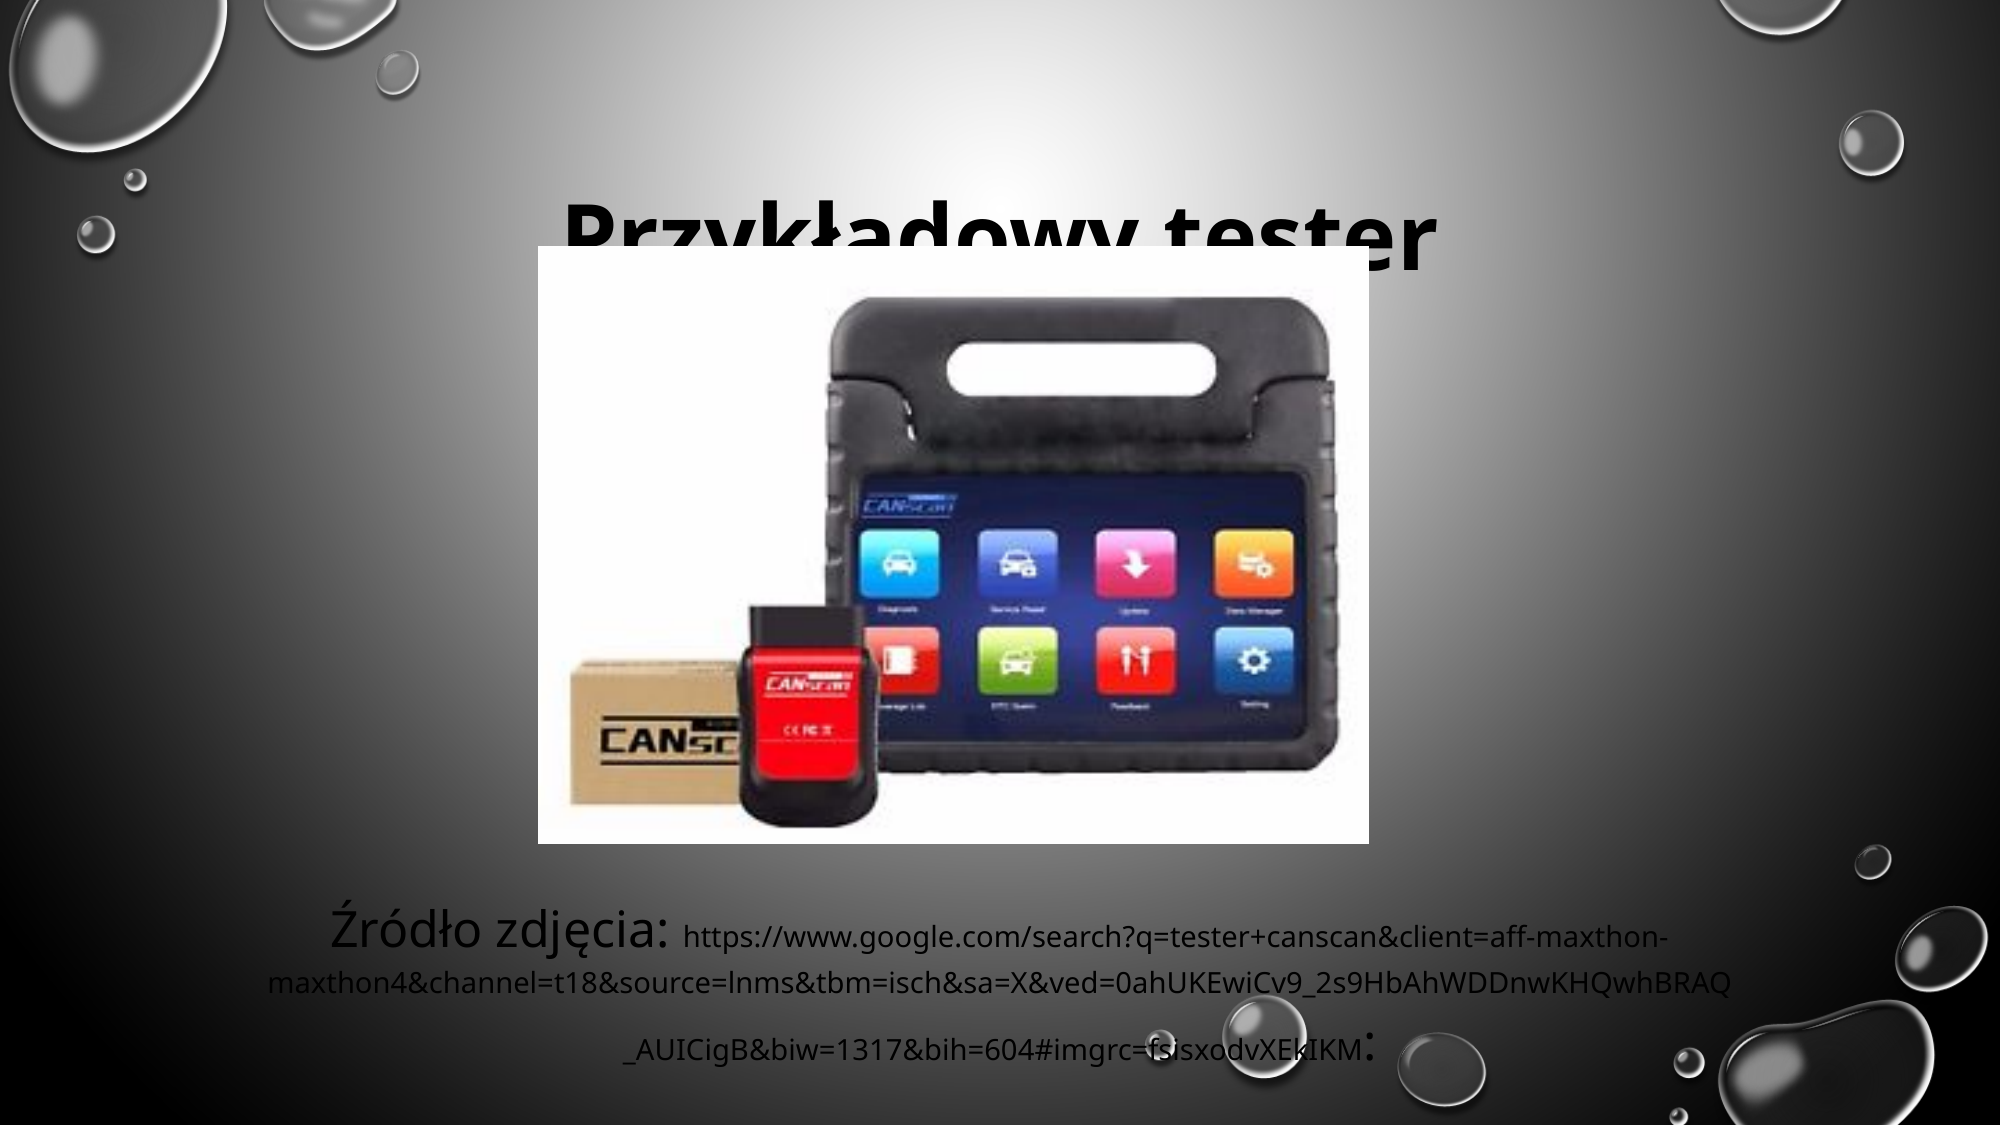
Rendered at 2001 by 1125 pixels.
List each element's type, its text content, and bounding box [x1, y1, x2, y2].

picture [538, 246, 1369, 844]
subtitle Źródło zdjęcia: https://www.google.com/search?q=tester+canscan&client=aff-maxthon-maxthon4&channel=t18&source=lnms&tbm=isch&sa=X&ved=0ahUKEwiCv9_2s9HbAhWDDnwKHQwhBRAQ_AUICigB&biw=1317&bih=604#imgrc=fsisxodvXEkIKM: [249, 877, 1750, 1035]
title Przykładowy tester diagnostyczny [249, 184, 1750, 213]
